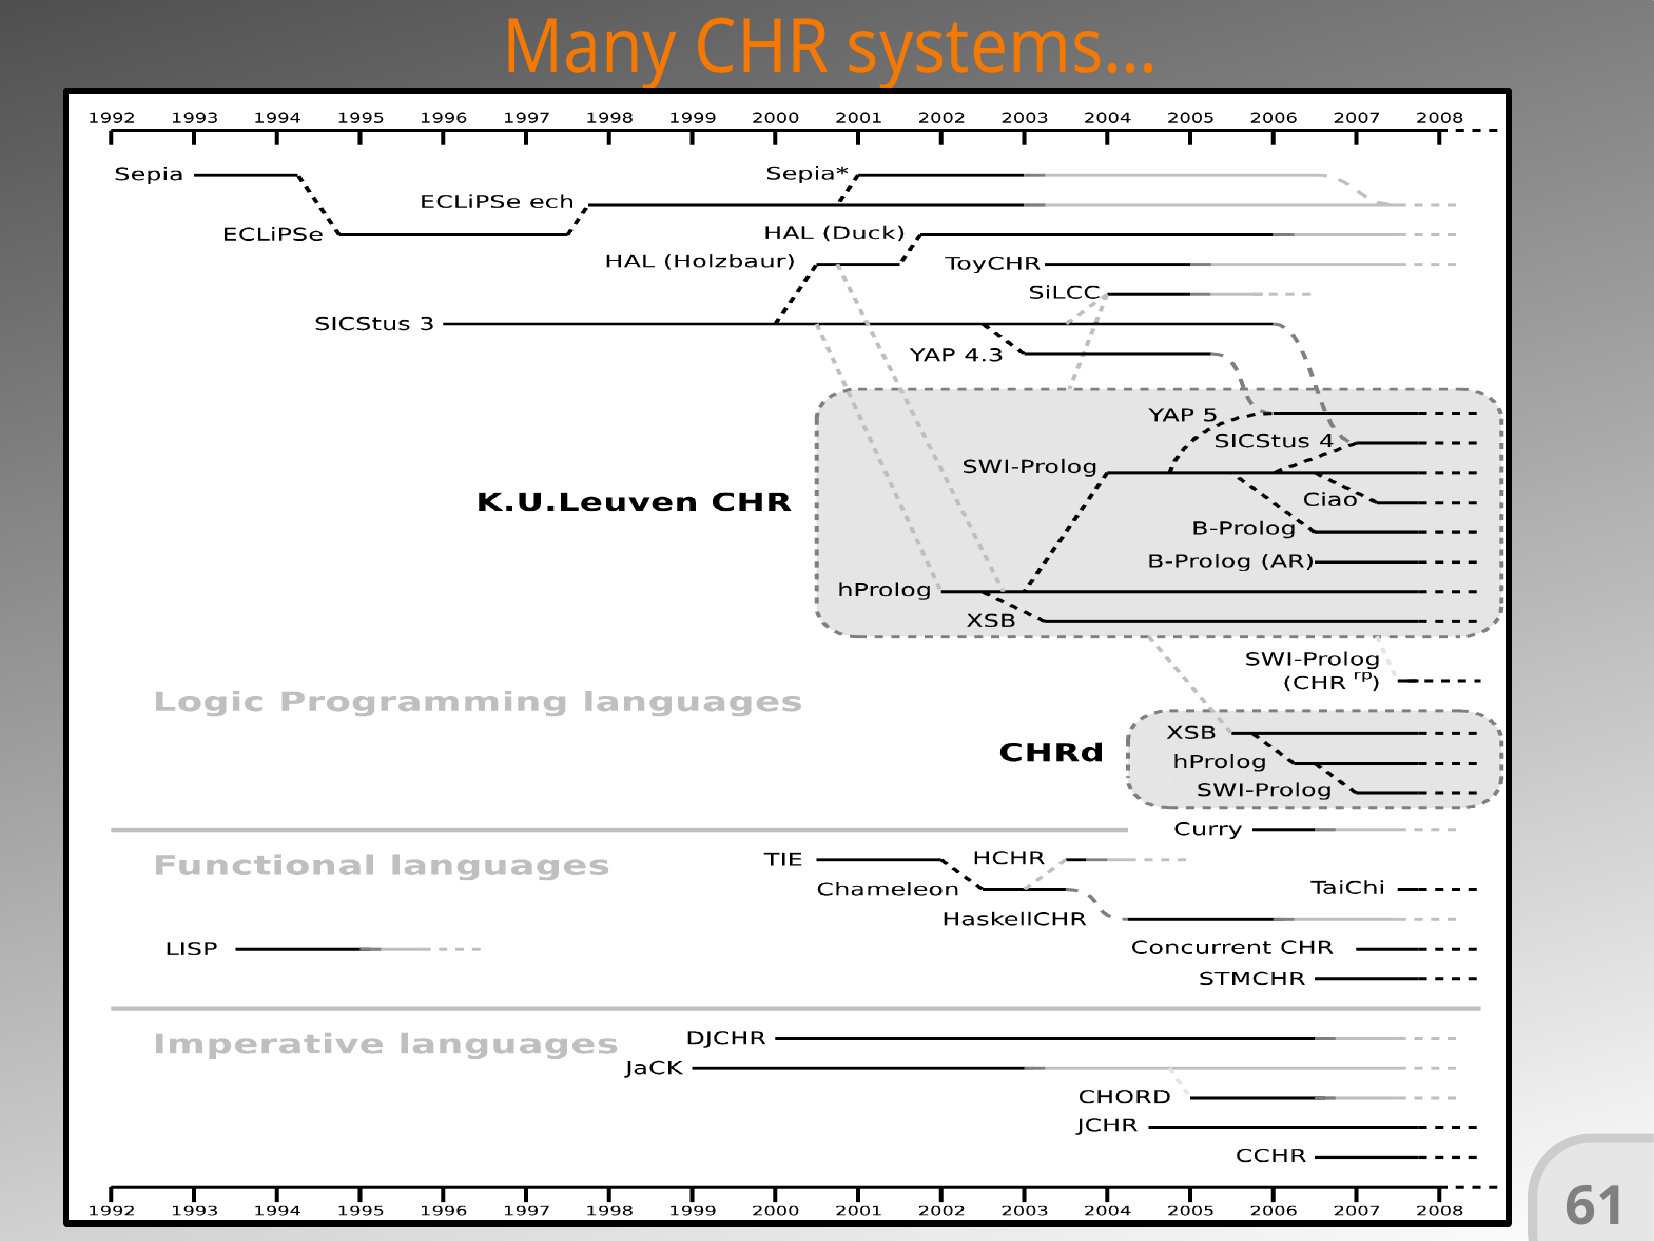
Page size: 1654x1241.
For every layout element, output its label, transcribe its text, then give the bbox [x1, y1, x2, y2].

picture [69, 93, 1506, 1221]
title Many CHR systems... [21, 0, 1639, 90]
